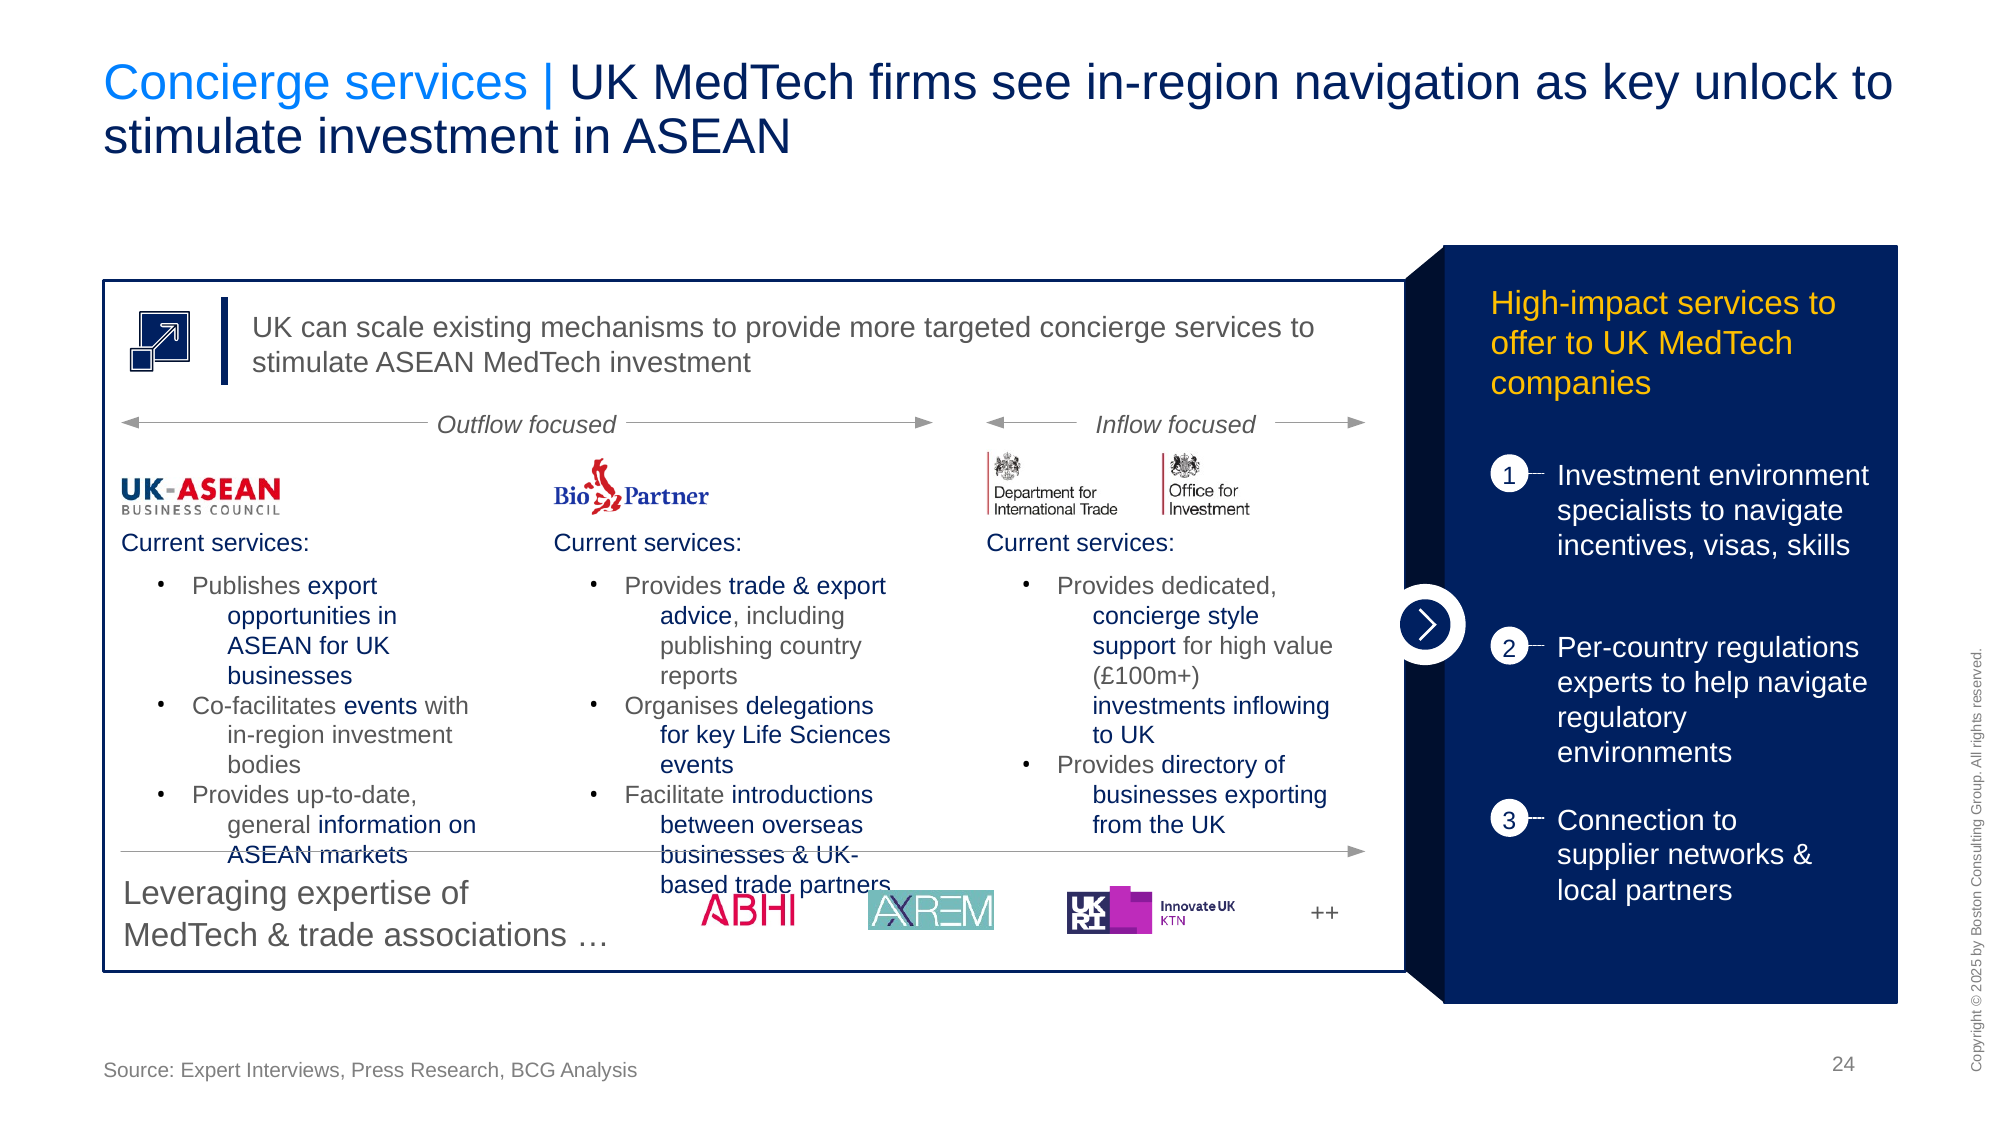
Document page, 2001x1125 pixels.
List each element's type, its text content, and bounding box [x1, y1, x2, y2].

text_box Current services: Provides dedicated, concierge style support for high value (£100m+) investments inflowing to UK Provides directory of businesses exporting from the UK [986, 524, 1366, 813]
text_box Per-country regulations experts to help navigate regulatory environments [1557, 626, 1871, 735]
picture [700, 893, 795, 927]
text_box High-impact services to offer to UK MedTech companies [1490, 279, 1871, 404]
picture [553, 457, 709, 515]
text_box 1 [1490, 454, 1529, 493]
text_box Current services: Provides trade & export advice, including publishing country reports Organises delegations for key Life Sciences events Facilitate introductions between overseas businesses & UK-based trade partners [553, 524, 933, 843]
text_box [1384, 246, 1897, 1004]
text_box UK can scale existing mechanisms to provide more targeted concierge services to stimulate ASEAN MedTech investment [250, 305, 1366, 378]
picture [1067, 886, 1235, 934]
picture [121, 477, 280, 515]
text_box Source: Expert Interviews, Press Research, BCG Analysis [103, 1059, 1585, 1082]
text_box Leveraging expertise of MedTech & trade associations … [121, 867, 627, 953]
picture [868, 890, 994, 930]
picture [1161, 450, 1250, 515]
text_box 3 [1490, 798, 1529, 837]
text_box Investment environment specialists to navigate incentives, visas, skills [1557, 454, 1871, 563]
text_box Inflow focused [1076, 406, 1276, 439]
text_box Outflow focused [427, 406, 627, 439]
text_box [129, 311, 190, 372]
text_box Connection to supplier networks & local partners [1557, 798, 1871, 907]
picture [986, 450, 1118, 515]
text_box Current services: Publishes export opportunities in ASEAN for UK businesses Co-facilitates events with in-region investment bodies Provides up-to-date, general information on ASEAN markets [121, 524, 501, 813]
text_box [221, 297, 228, 385]
text_box ++ [1308, 894, 1340, 927]
text_box 2 [1490, 626, 1529, 665]
title Concierge services | UK MedTech firms see in-region navigation as key unlock to stimulate investment in ASEAN [103, 55, 1897, 165]
